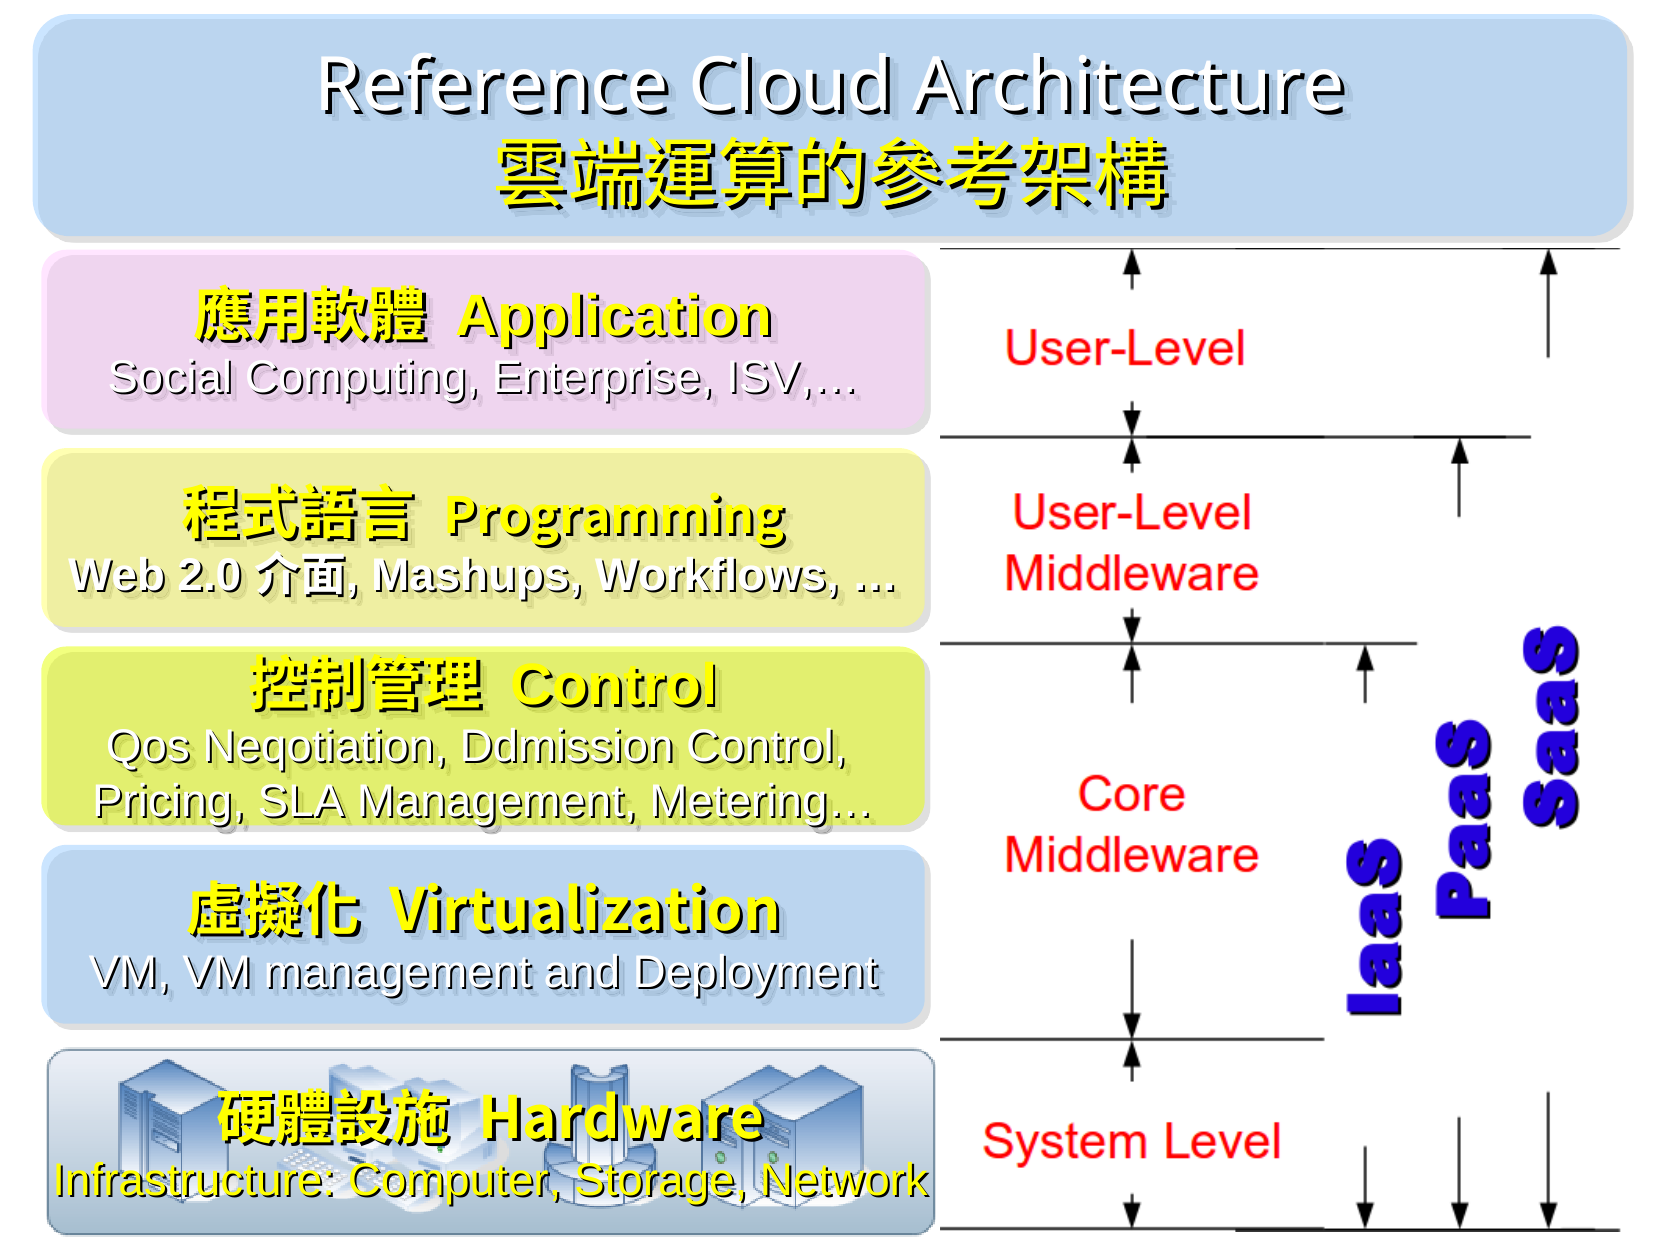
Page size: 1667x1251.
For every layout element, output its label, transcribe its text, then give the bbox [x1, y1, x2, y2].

text_box Reference Cloud Architecture 雲端運算的參考架構 [32, 14, 1628, 237]
text_box 應用軟體 Application Social Computing, Enterprise, ISV,… [41, 249, 925, 429]
picture [41, 248, 1622, 1242]
text_box 控制管理 Control Qos Neqotiation, Ddmission Control, Pricing, SLA Management, Metering… [41, 646, 925, 826]
text_box 程式語言 Programming Web 2.0 介面, Mashups, Workflows, … [41, 448, 925, 627]
text_box 虛擬化 Virtualization VM, VM management and Deployment [41, 844, 925, 1024]
